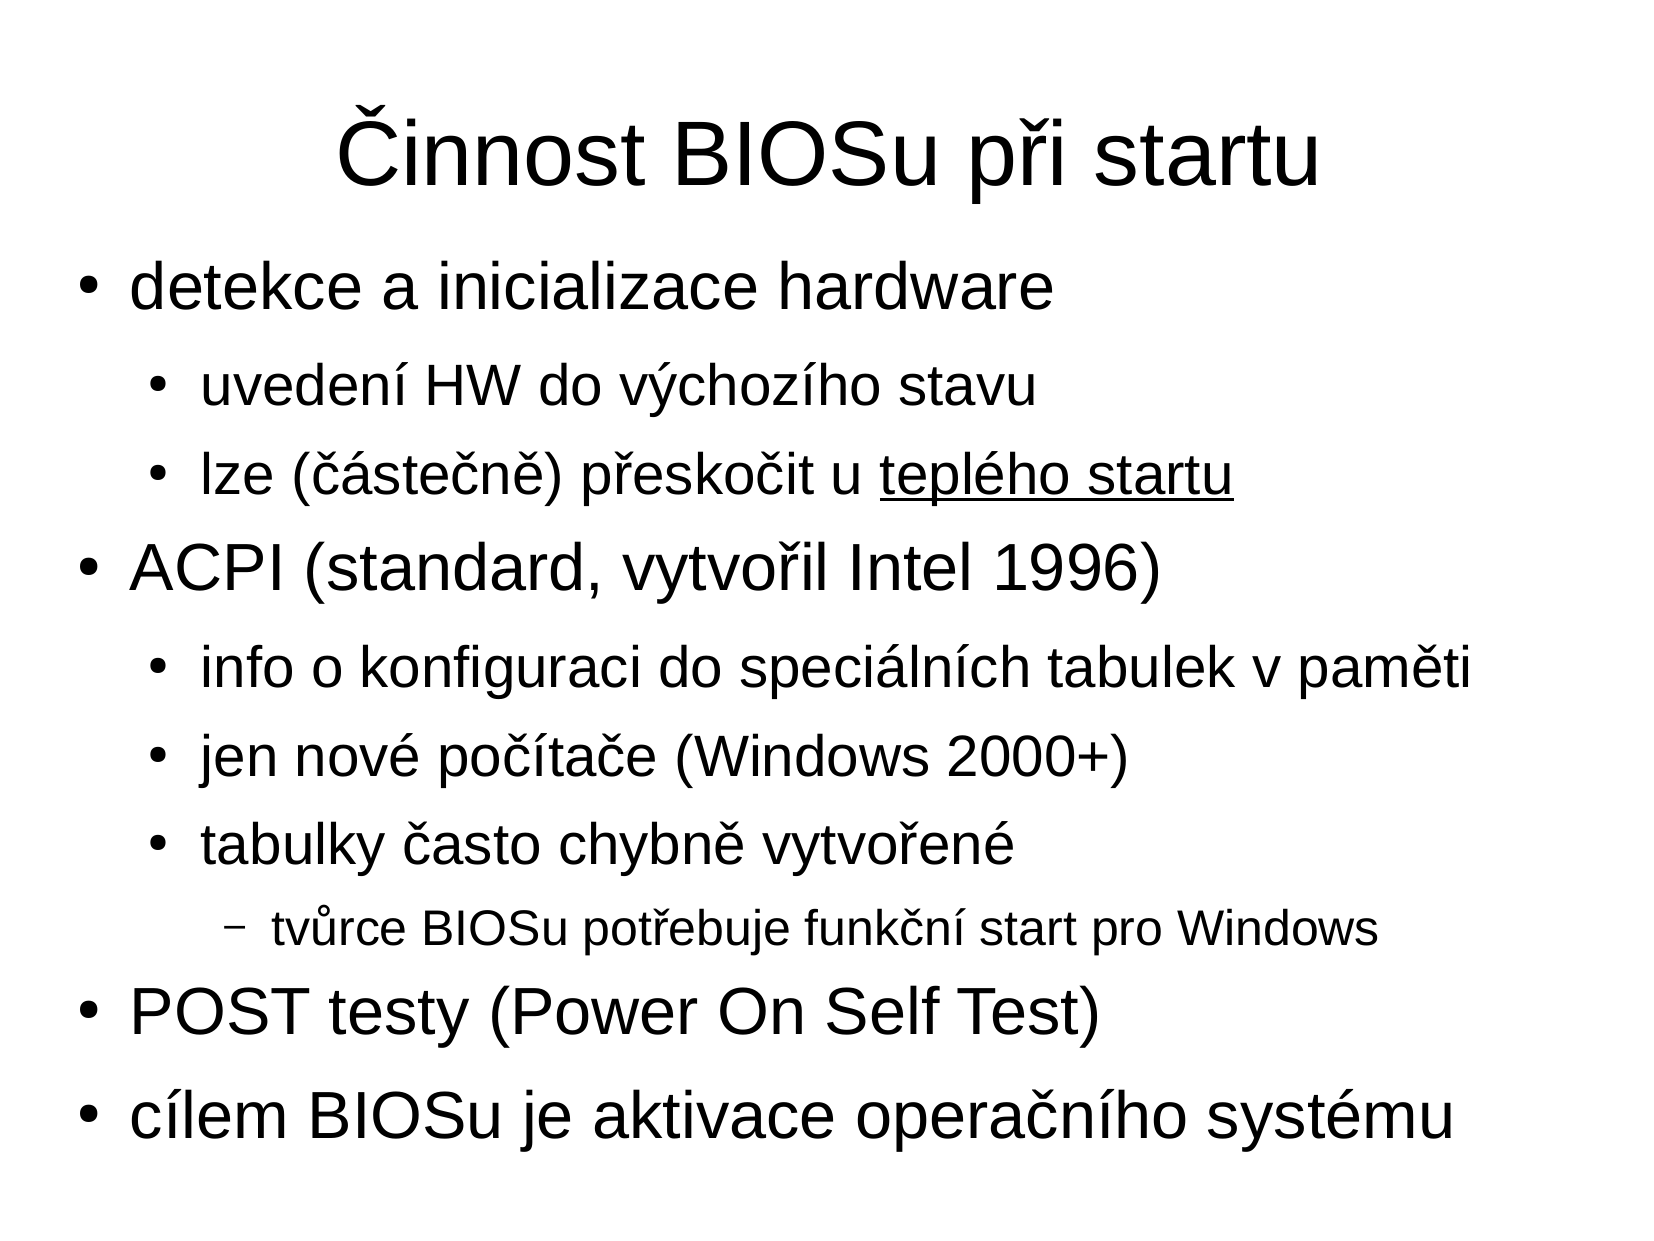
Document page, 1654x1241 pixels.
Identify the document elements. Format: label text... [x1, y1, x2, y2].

title Činnost BIOSu při startu [88, 59, 1571, 248]
list detekce a inicializace hardware uvedení HW do výchozího stavu lze (částečně) přeskočit u teplého startu ACPI (standard, vytvořil Intel 1996) info o konfiguraci do speciálních tabulek v paměti jen nové počítače (Windows 2000+) tabulky často chybně vytvořené tvůrce BIOSu potřebuje funkční start pro Windows POST testy (Power On Self Test) cílem BIOSu je aktivace operačního systému [59, 248, 1625, 1154]
